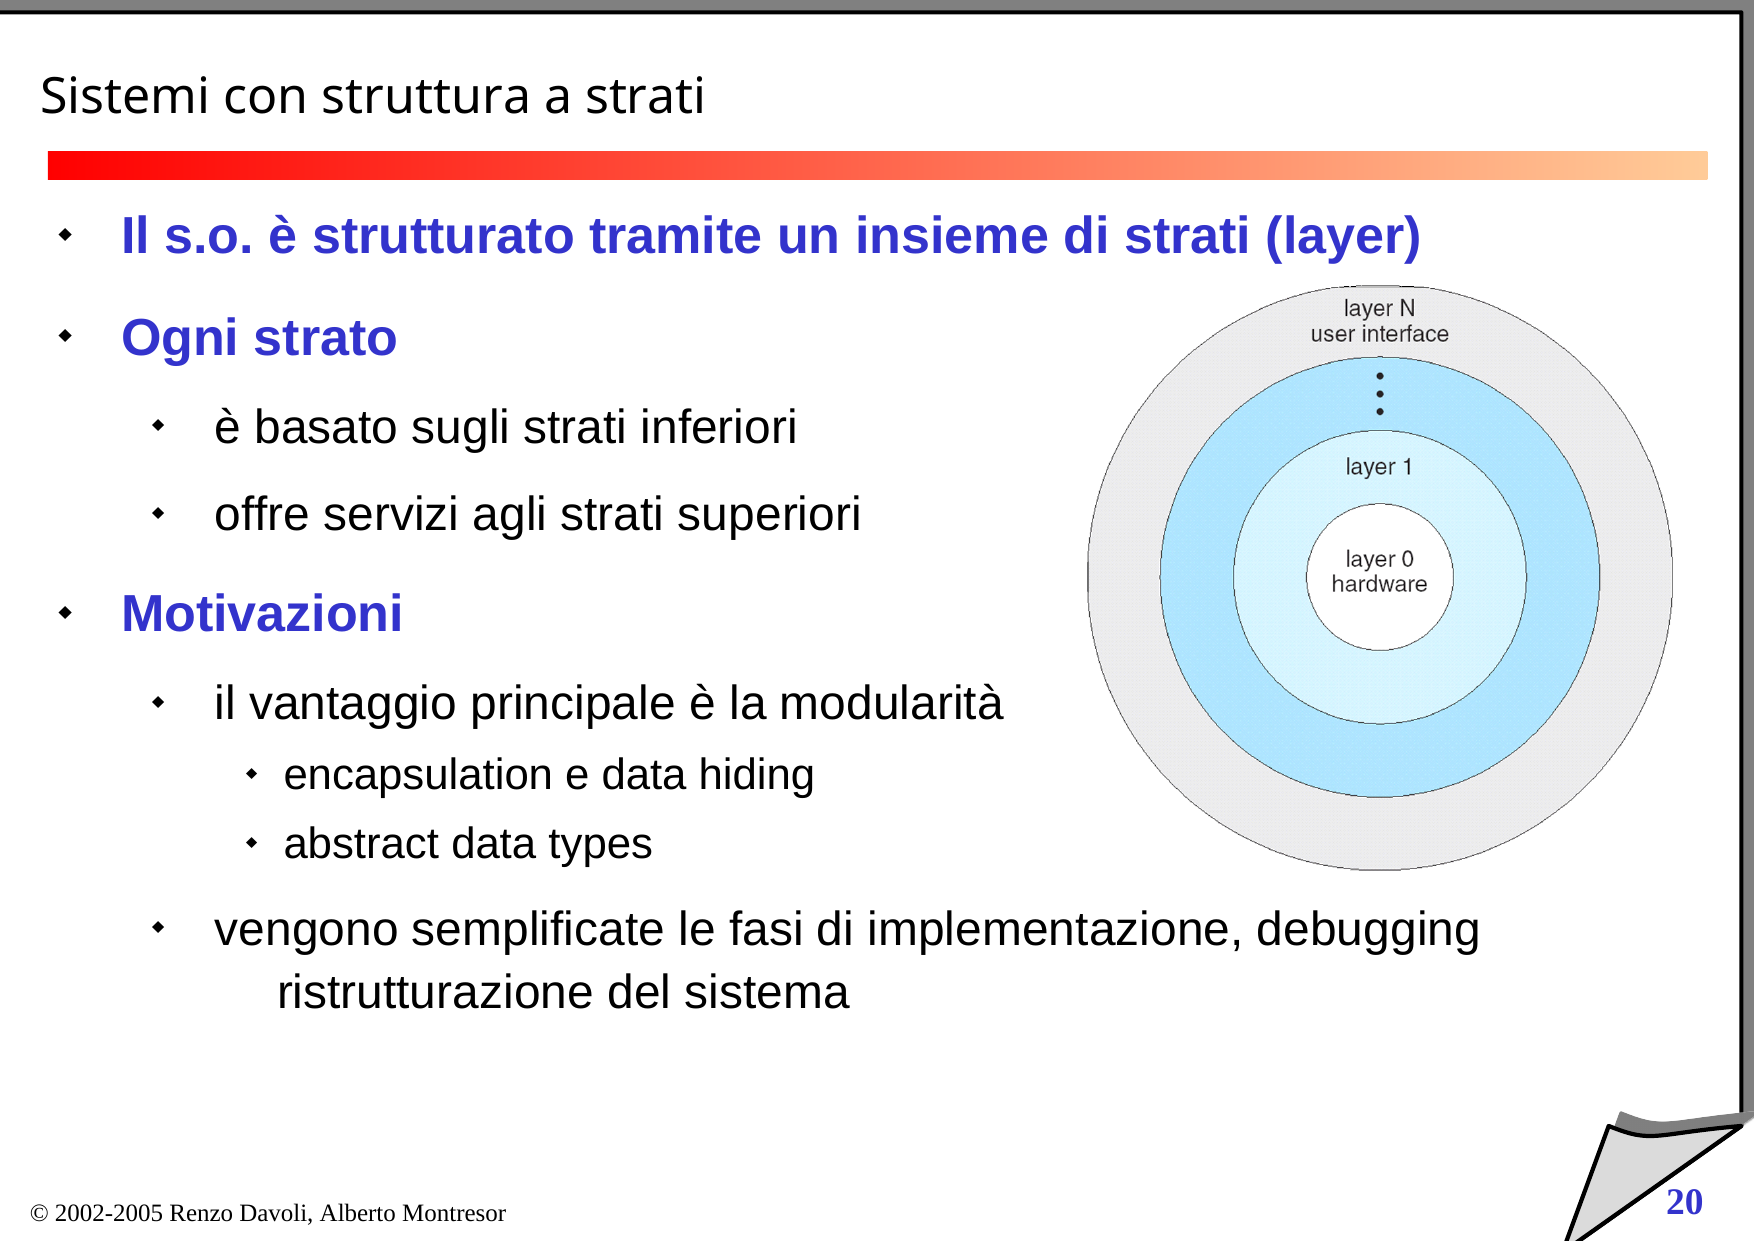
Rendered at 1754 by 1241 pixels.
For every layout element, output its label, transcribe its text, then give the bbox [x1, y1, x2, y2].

title Sistemi con struttura a strati [40, 49, 1714, 144]
picture [1082, 283, 1677, 875]
list Il s.o. è strutturato tramite un insieme di strati (layer) Ogni strato è basato sugli strati inferiori offre servizi agli strati superiori Motivazioni il vantaggio principale è la modularità encapsulation e data hiding abstract data types vengono semplificate le fasi di implementazione, debugging ristrutturazione del sistema [58, 206, 1696, 1053]
